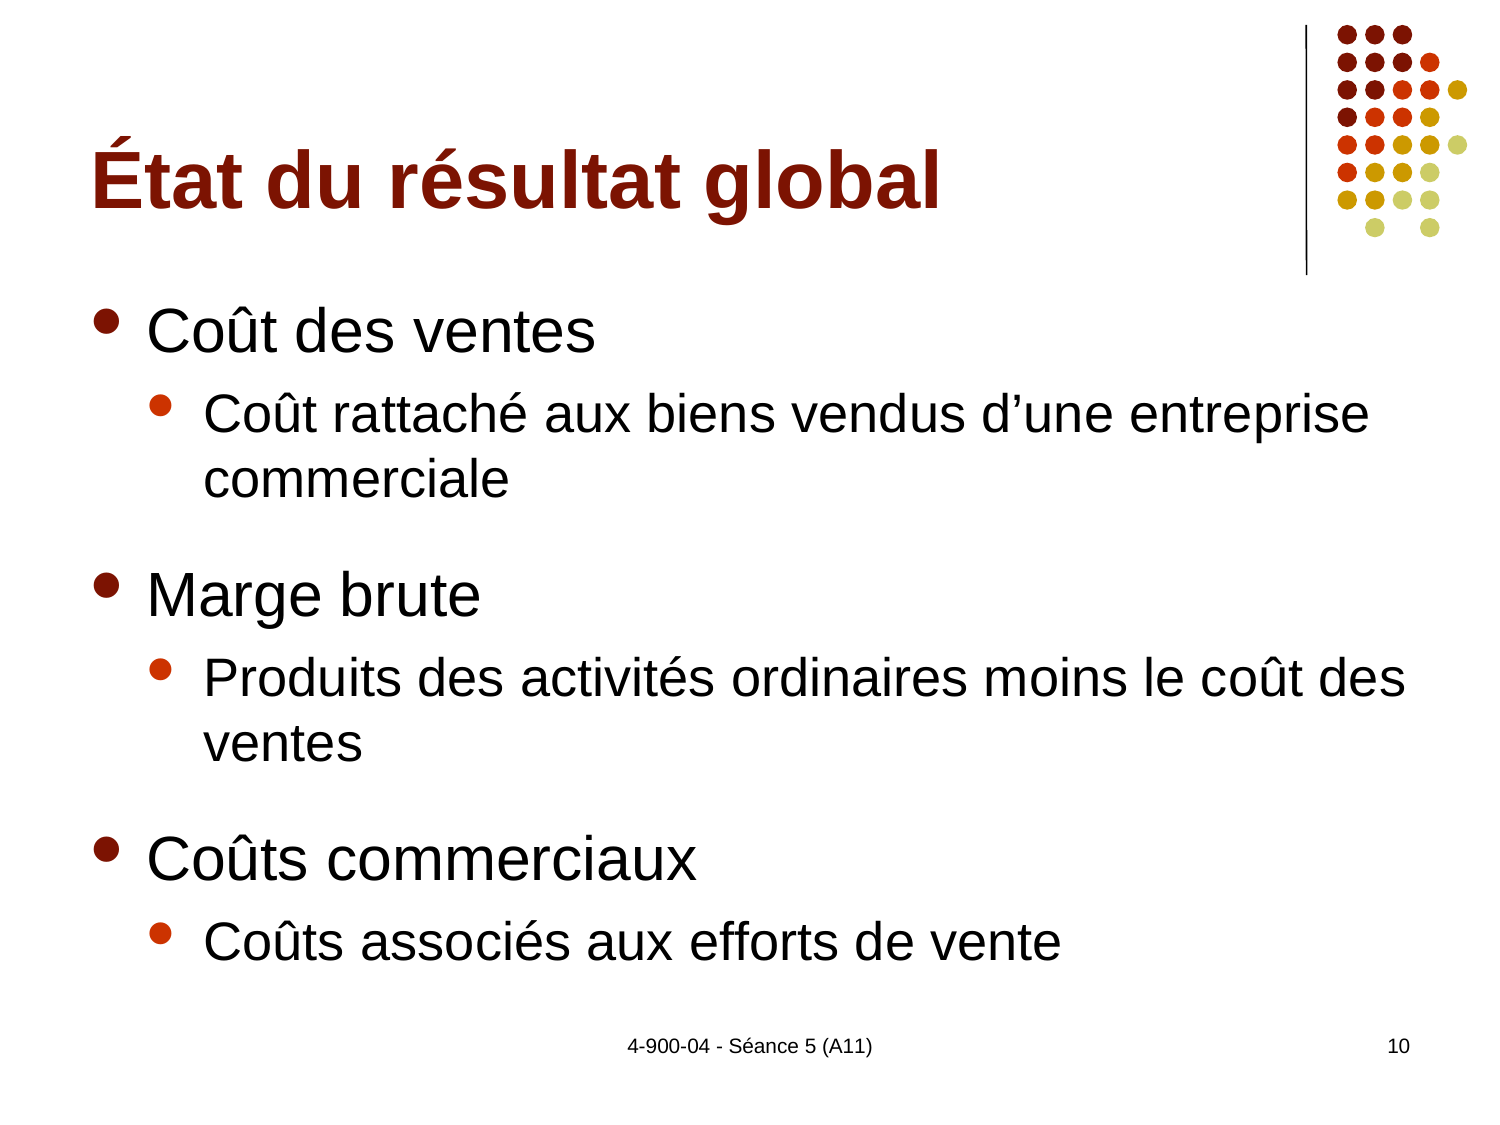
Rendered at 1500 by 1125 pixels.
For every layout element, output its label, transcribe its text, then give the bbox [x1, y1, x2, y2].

text_box État du résultat global [74, 20, 1313, 233]
text_box Coût des ventes Coût rattaché aux biens vendus d’une entreprise commerciale Marge brute Produits des activités ordinaires moins le coût des ventes Coûts commerciaux Coûts associés aux efforts de vente [75, 282, 1426, 1006]
text_box <numéro> [1074, 1025, 1426, 1101]
text_box 4-900-04 - Séance 5 (A11) [512, 1025, 988, 1101]
